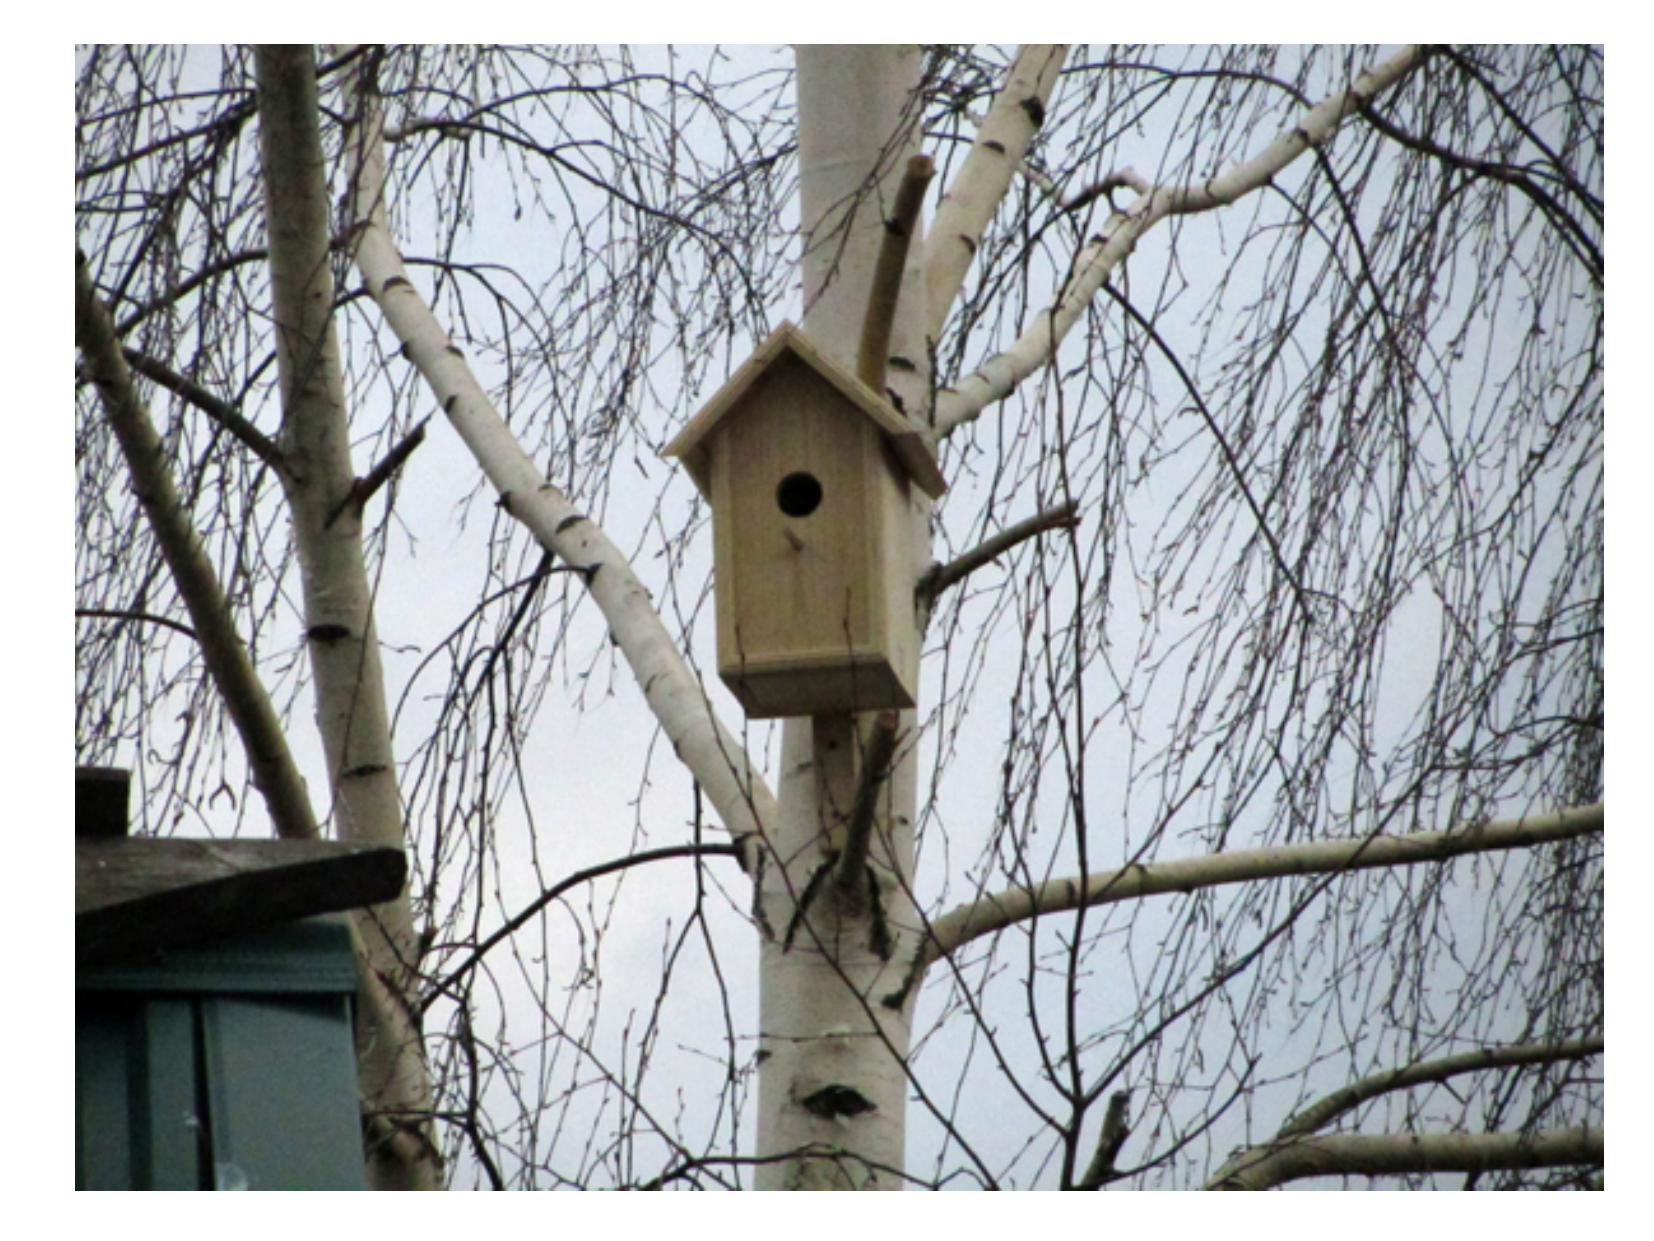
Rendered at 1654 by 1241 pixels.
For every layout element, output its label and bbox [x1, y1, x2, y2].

picture [75, 44, 1604, 1191]
